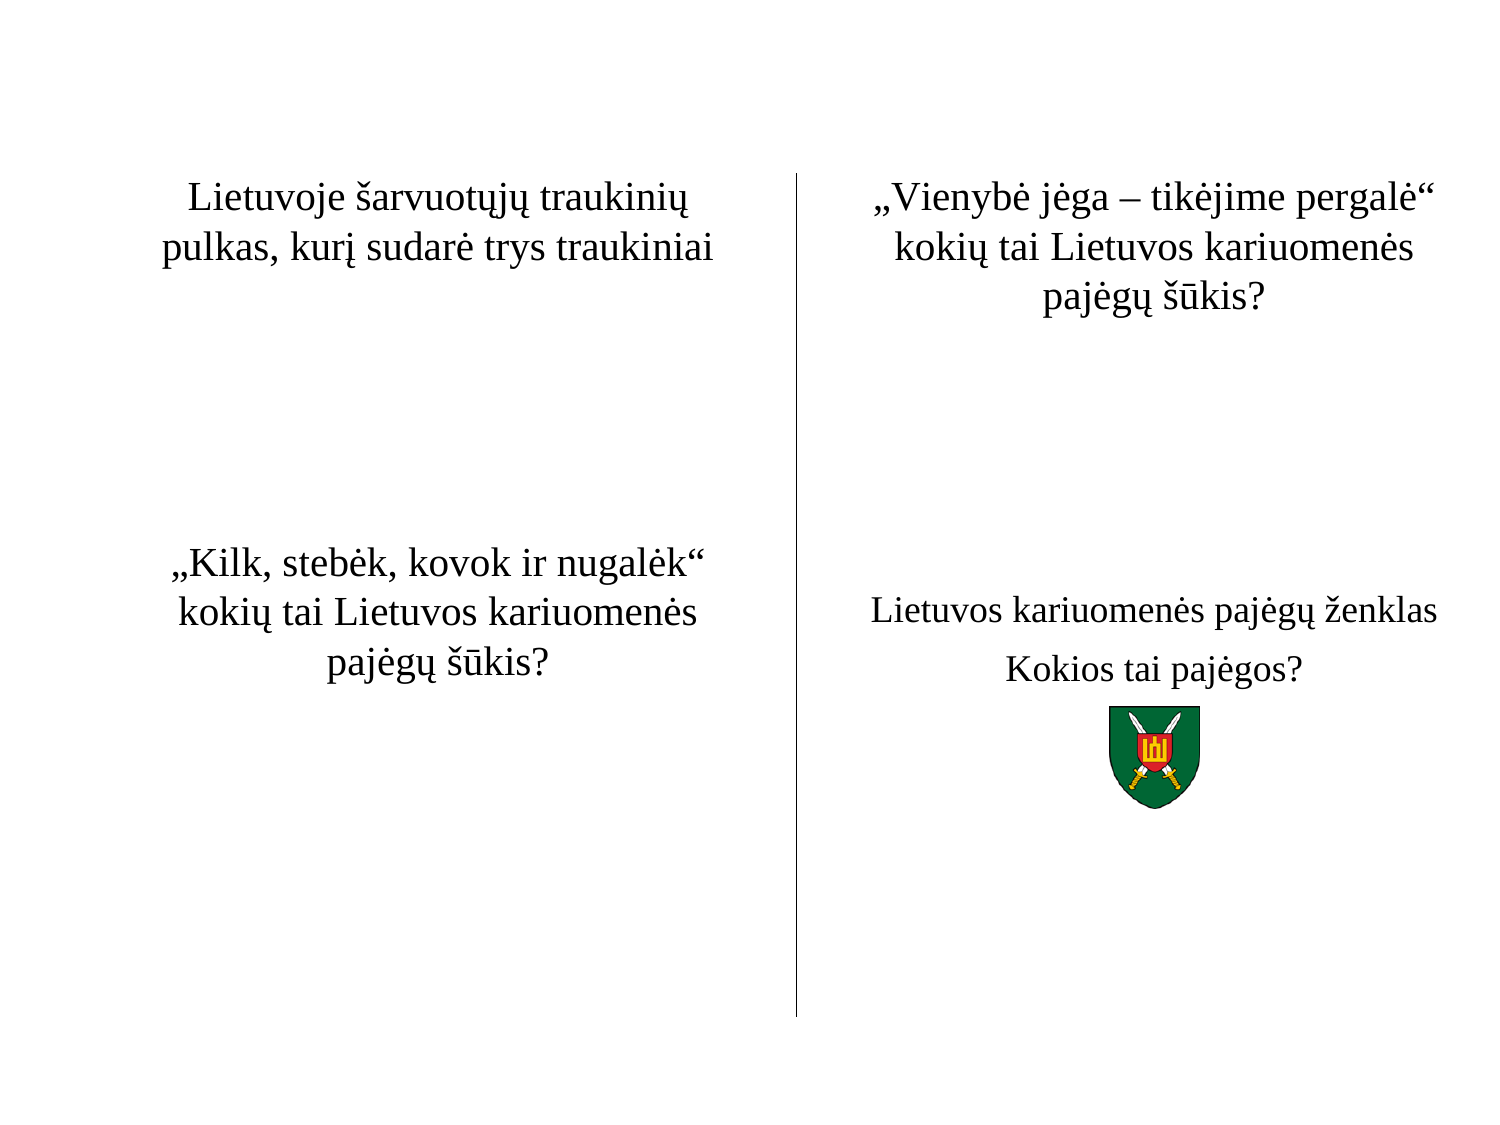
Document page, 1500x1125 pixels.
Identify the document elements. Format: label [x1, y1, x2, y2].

picture [135, 172, 1459, 1019]
